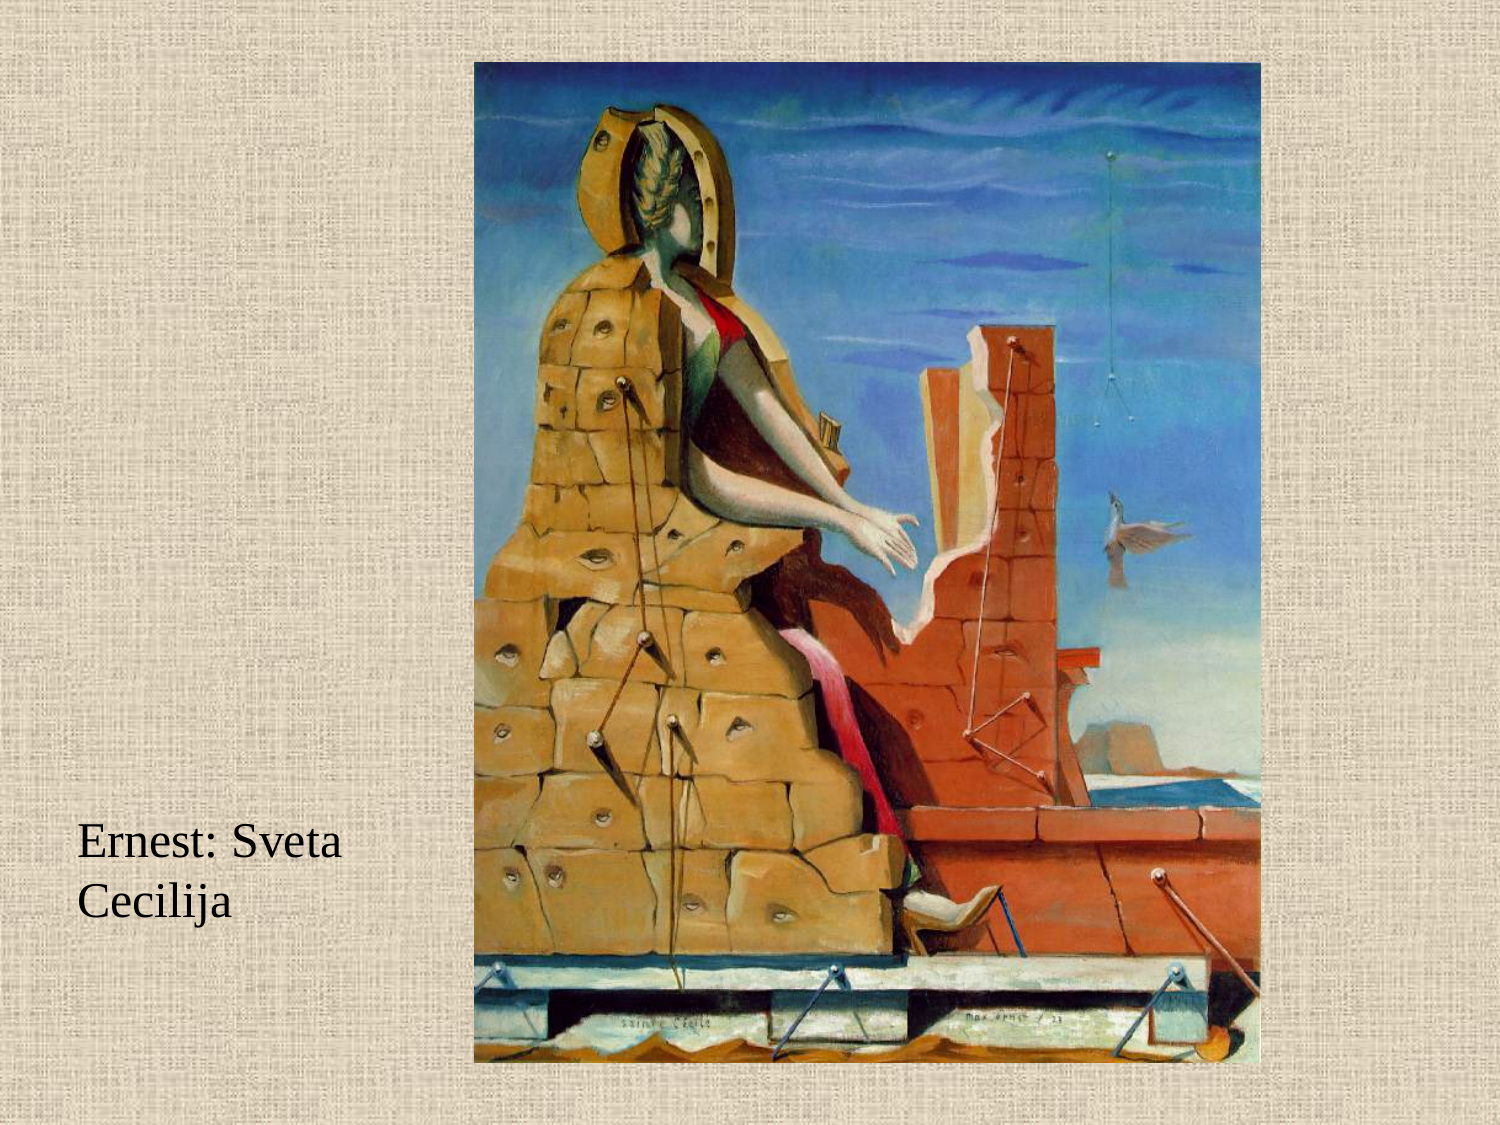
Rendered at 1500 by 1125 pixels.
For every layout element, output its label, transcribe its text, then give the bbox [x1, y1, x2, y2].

picture [0, 0, 1500, 1125]
text_box Ernest: Sveta Cecilija [62, 799, 428, 935]
